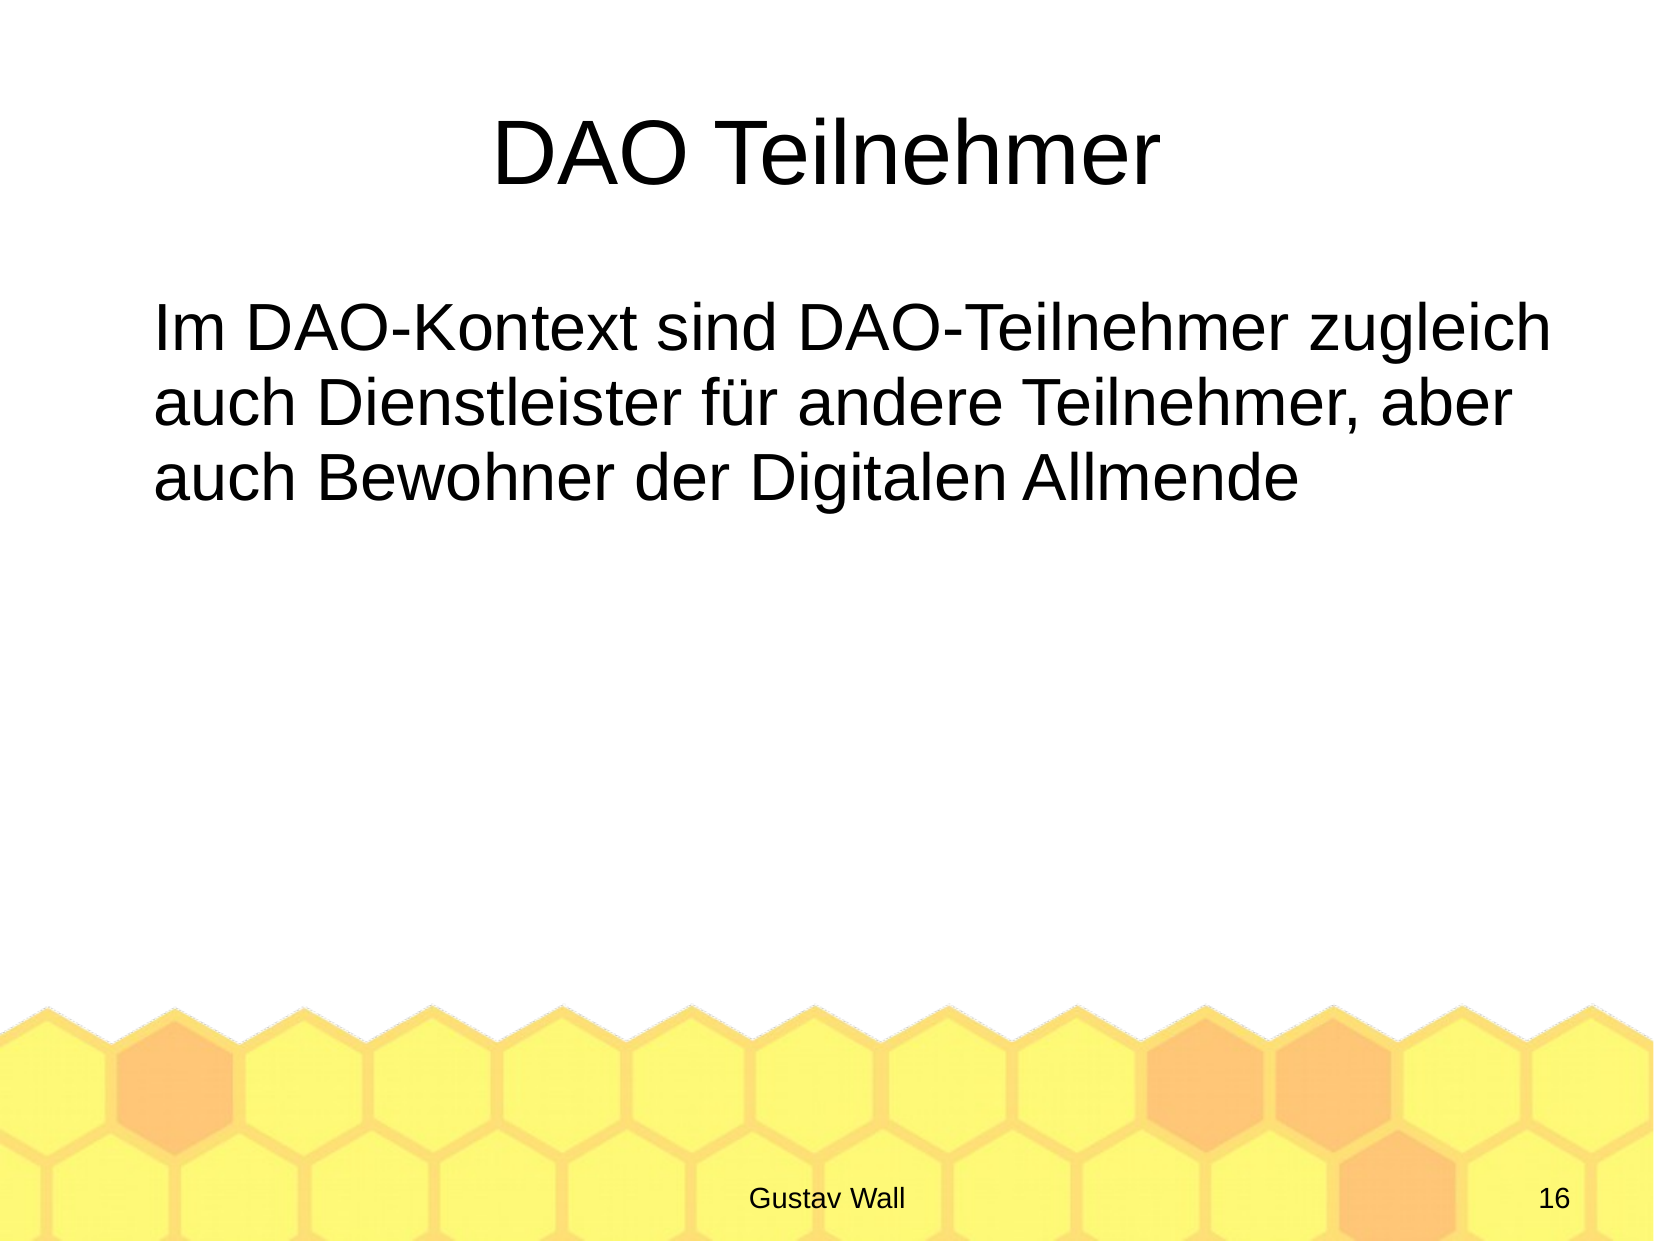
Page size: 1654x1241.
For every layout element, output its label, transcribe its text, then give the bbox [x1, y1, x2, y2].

picture [0, 1001, 1654, 1241]
title DAO Teilnehmer [82, 49, 1571, 257]
list Im DAO-Kontext sind DAO-Teilnehmer zugleich auch Dienstleister für andere Teilnehmer, aber auch Bewohner der Digitalen Allmende [82, 290, 1571, 1010]
